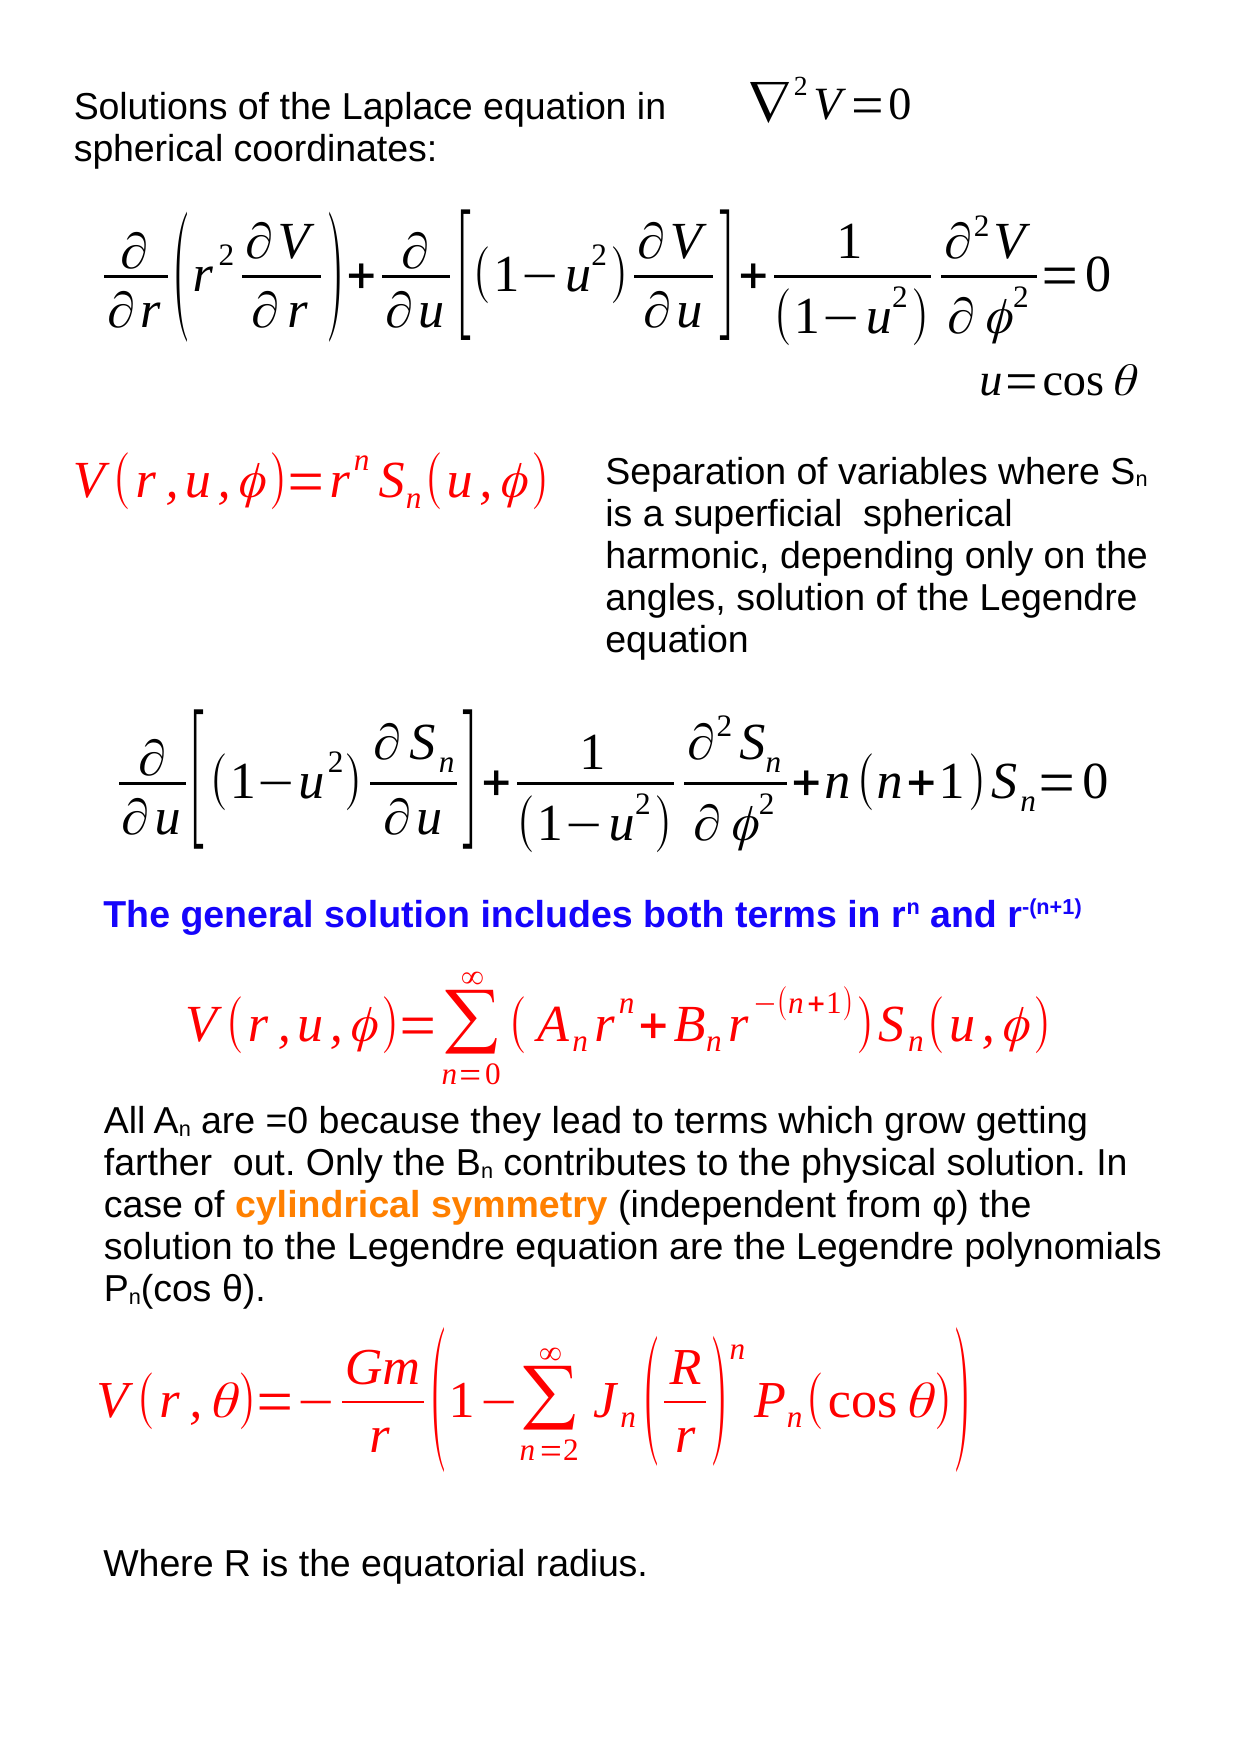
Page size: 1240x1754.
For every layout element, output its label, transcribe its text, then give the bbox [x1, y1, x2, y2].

chart [171, 970, 1063, 1092]
text_box Solutions of the Laplace equation in spherical coordinates: [59, 78, 827, 178]
chart [59, 442, 562, 516]
chart [87, 206, 1124, 349]
chart [102, 707, 1122, 857]
chart [967, 354, 1147, 406]
text_box Where R is the equatorial radius. [88, 1535, 1123, 1593]
text_box Separation of variables where Sn is a superficial spherical harmonic, depending only on the angles, solution of the Legendre equation [590, 442, 1181, 681]
text_box The general solution includes both terms in rn and r-(n+1) [88, 885, 1123, 945]
text_box All An are =0 because they lead to terms which grow getting farther out. Only the Bn contributes to the physical solution. In case of cylindrical symmetry (independent from φ) the solution to the Legendre equation are the Legendre polynomials Pn(cos θ). [89, 1092, 1182, 1355]
chart [82, 1324, 984, 1476]
chart [738, 71, 924, 130]
